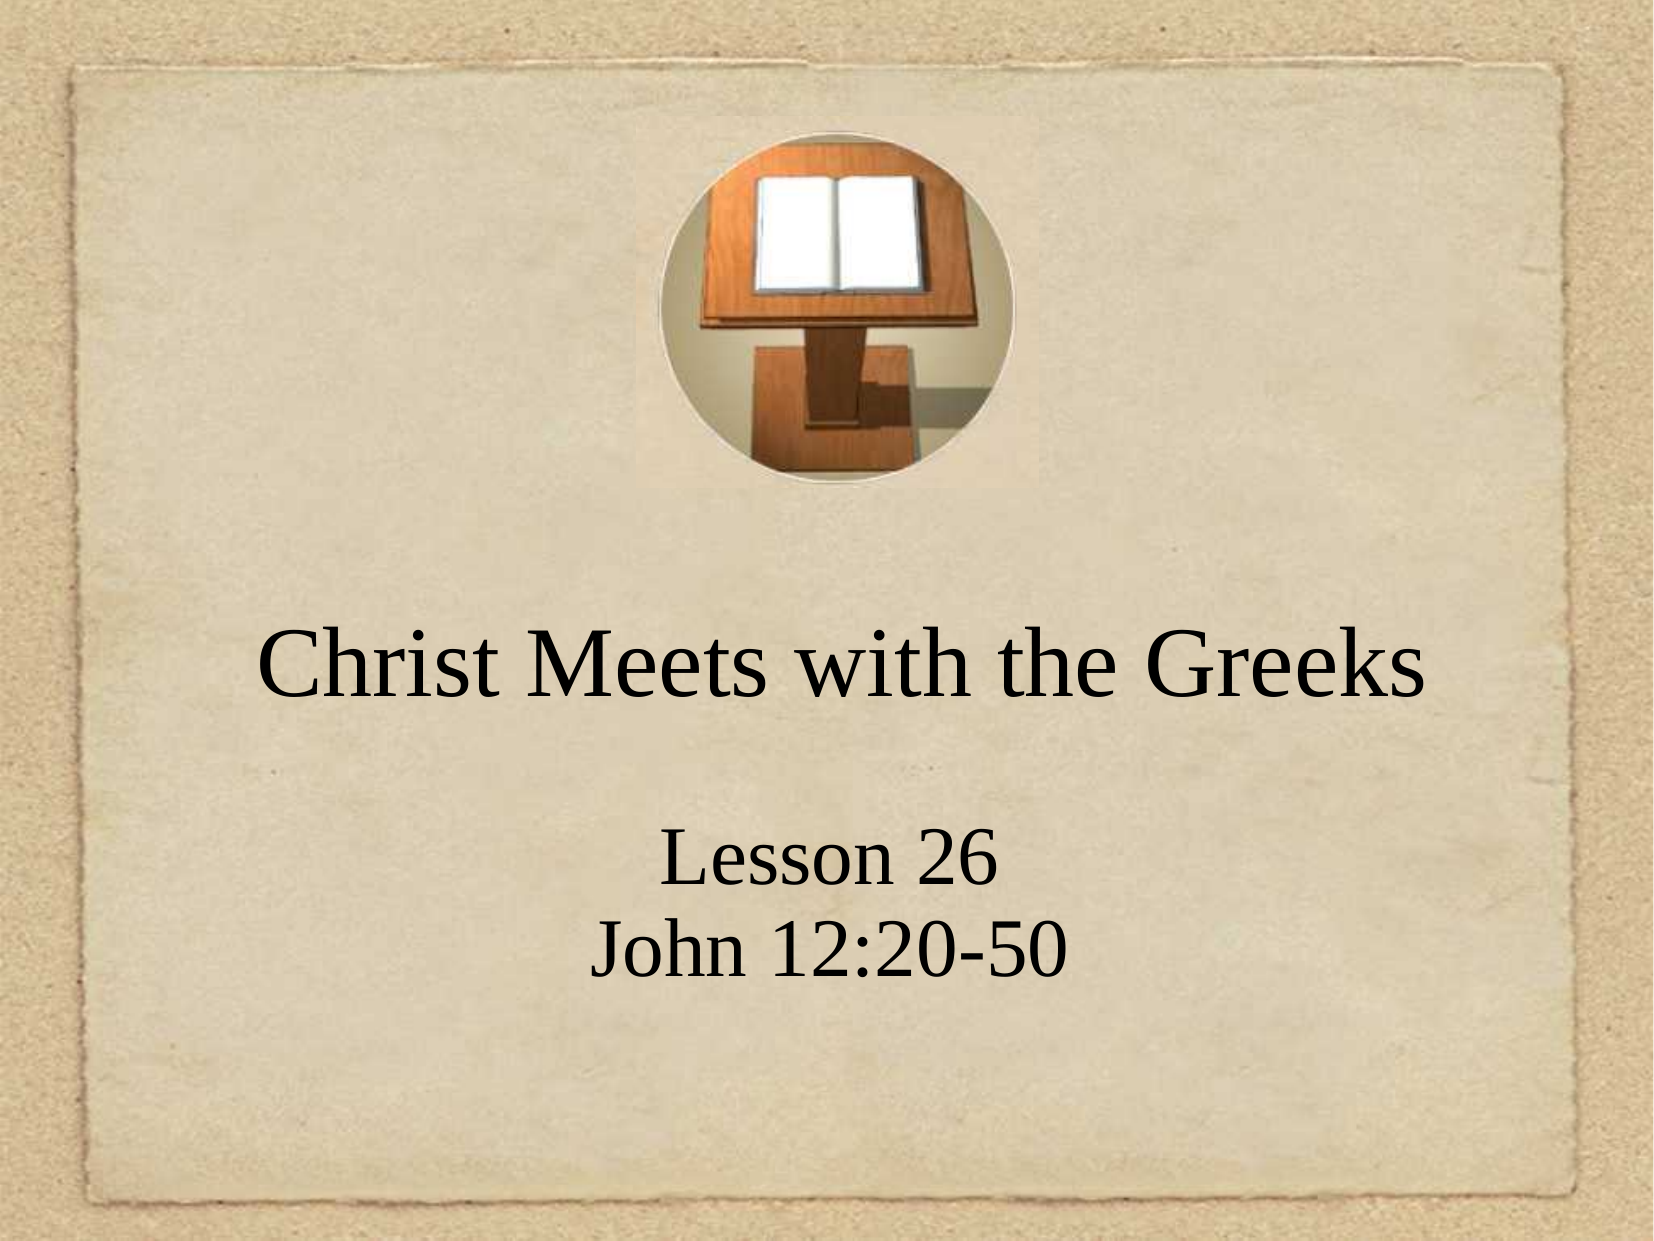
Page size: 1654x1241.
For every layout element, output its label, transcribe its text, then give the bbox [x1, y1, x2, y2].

picture [0, 0, 1654, 1241]
text_box Christ Meets with the Greeks Lesson 26 John 12:20-50 [173, 600, 1487, 1189]
